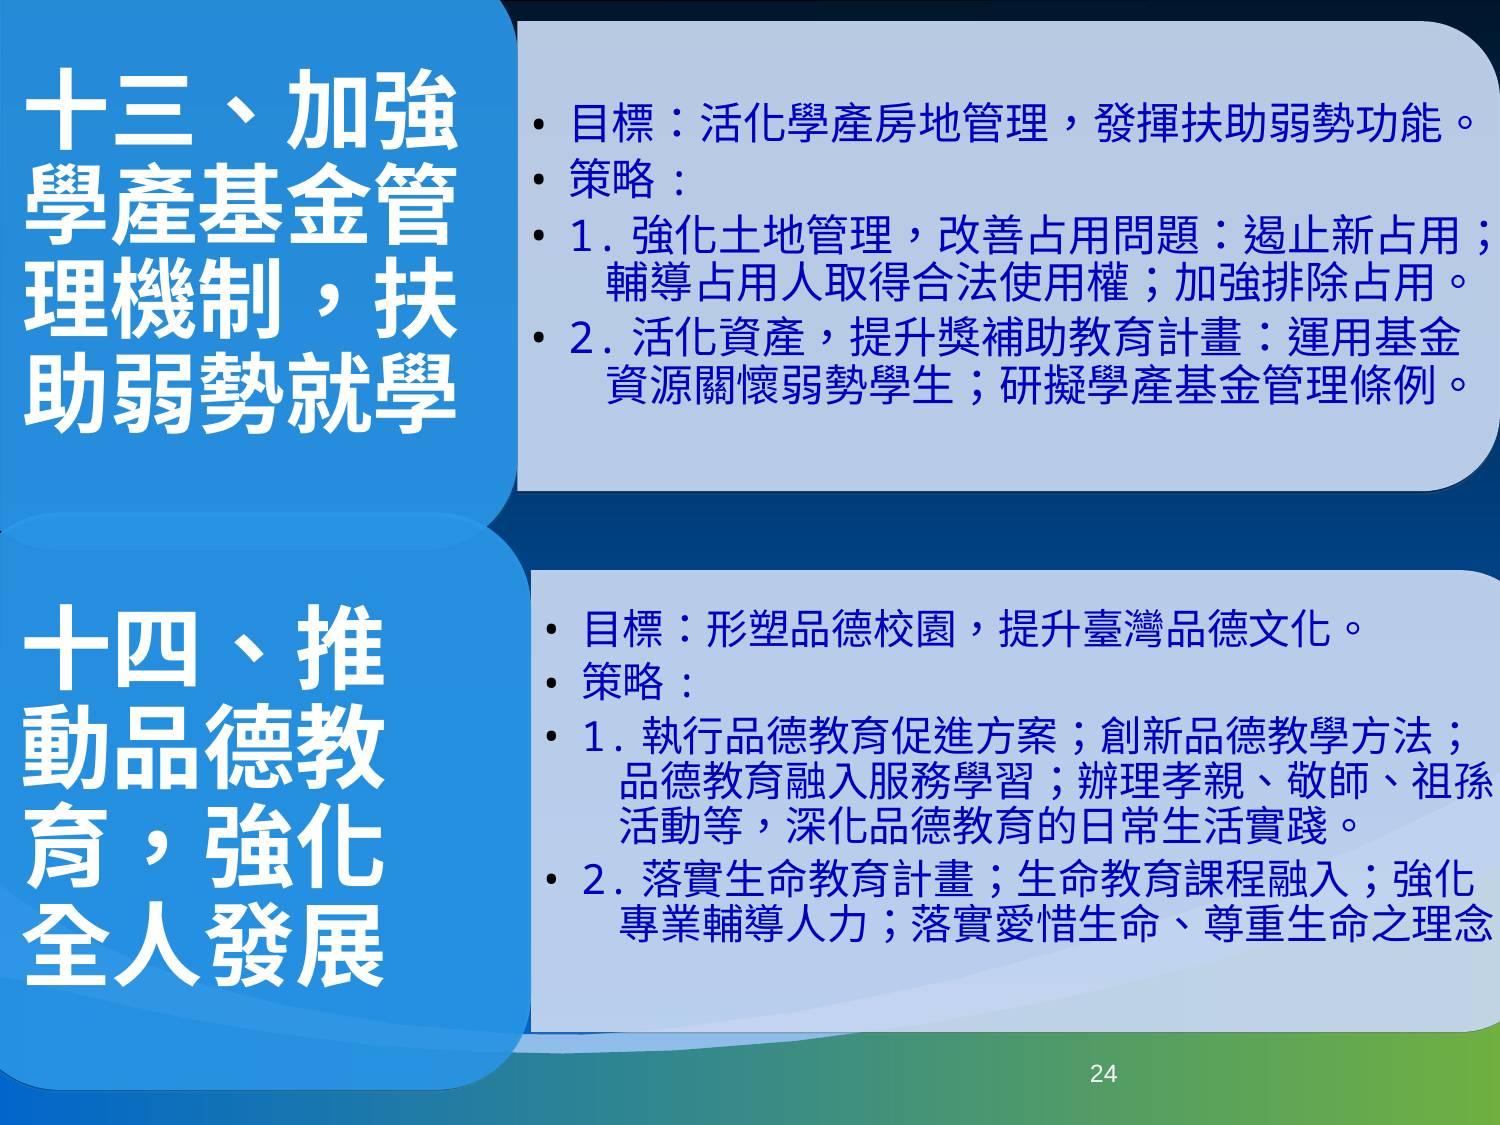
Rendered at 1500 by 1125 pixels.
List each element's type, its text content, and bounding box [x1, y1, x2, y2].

text_box 目標：形塑品德校園，提升臺灣品德文化。 策略: 1.執行品德教育促進方案；創新品德教學方法；品德教育融入服務學習；辦理孝親、敬師、祖孫活動等，深化品德教育的日常生活實踐。 2.落實生命教育計畫；生命教育課程融入；強化專業輔導人力；落實愛惜生命、尊重生命之理念。 [530, 570, 1500, 1033]
text_box 目標：活化學產房地管理，發揮扶助弱勢功能。 策略: 1.強化土地管理，改善占用問題：遏止新占用；輔導占用人取得合法使用權；加強排除占用。 2.活化資產，提升獎補助教育計畫：運用基金資源關懷弱勢學生；研擬學產基金管理條例。 [517, 21, 1500, 492]
text_box 十四、推動品德教育，強化全人發展 [0, 512, 532, 1090]
text_box 24 [1074, 1042, 1426, 1103]
text_box 十三、加強學產基金管理機制，扶助弱勢就學 [0, 0, 518, 532]
